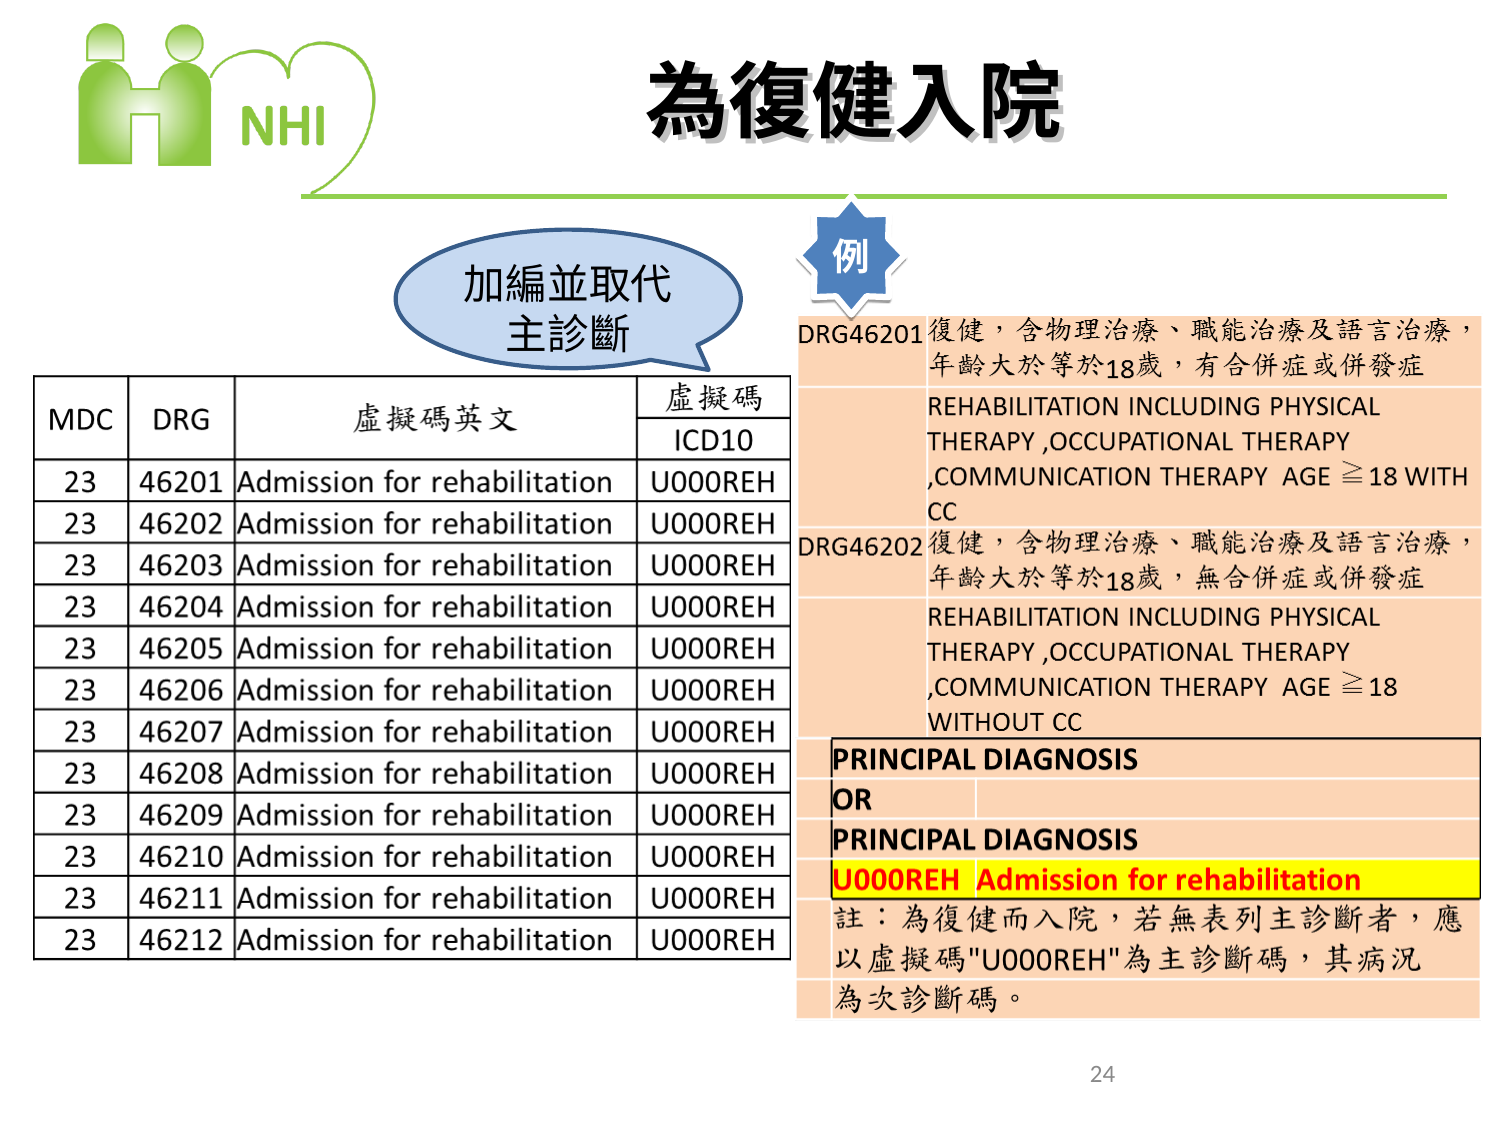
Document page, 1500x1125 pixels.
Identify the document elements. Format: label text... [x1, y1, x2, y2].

text_box 加編並取代主診斷 [395, 229, 741, 370]
text_box 例 [798, 196, 905, 315]
text_box 24 [1074, 1042, 1426, 1103]
title 為復健入院 [324, 4, 1331, 192]
picture [33, 367, 791, 981]
picture [795, 307, 1483, 1039]
